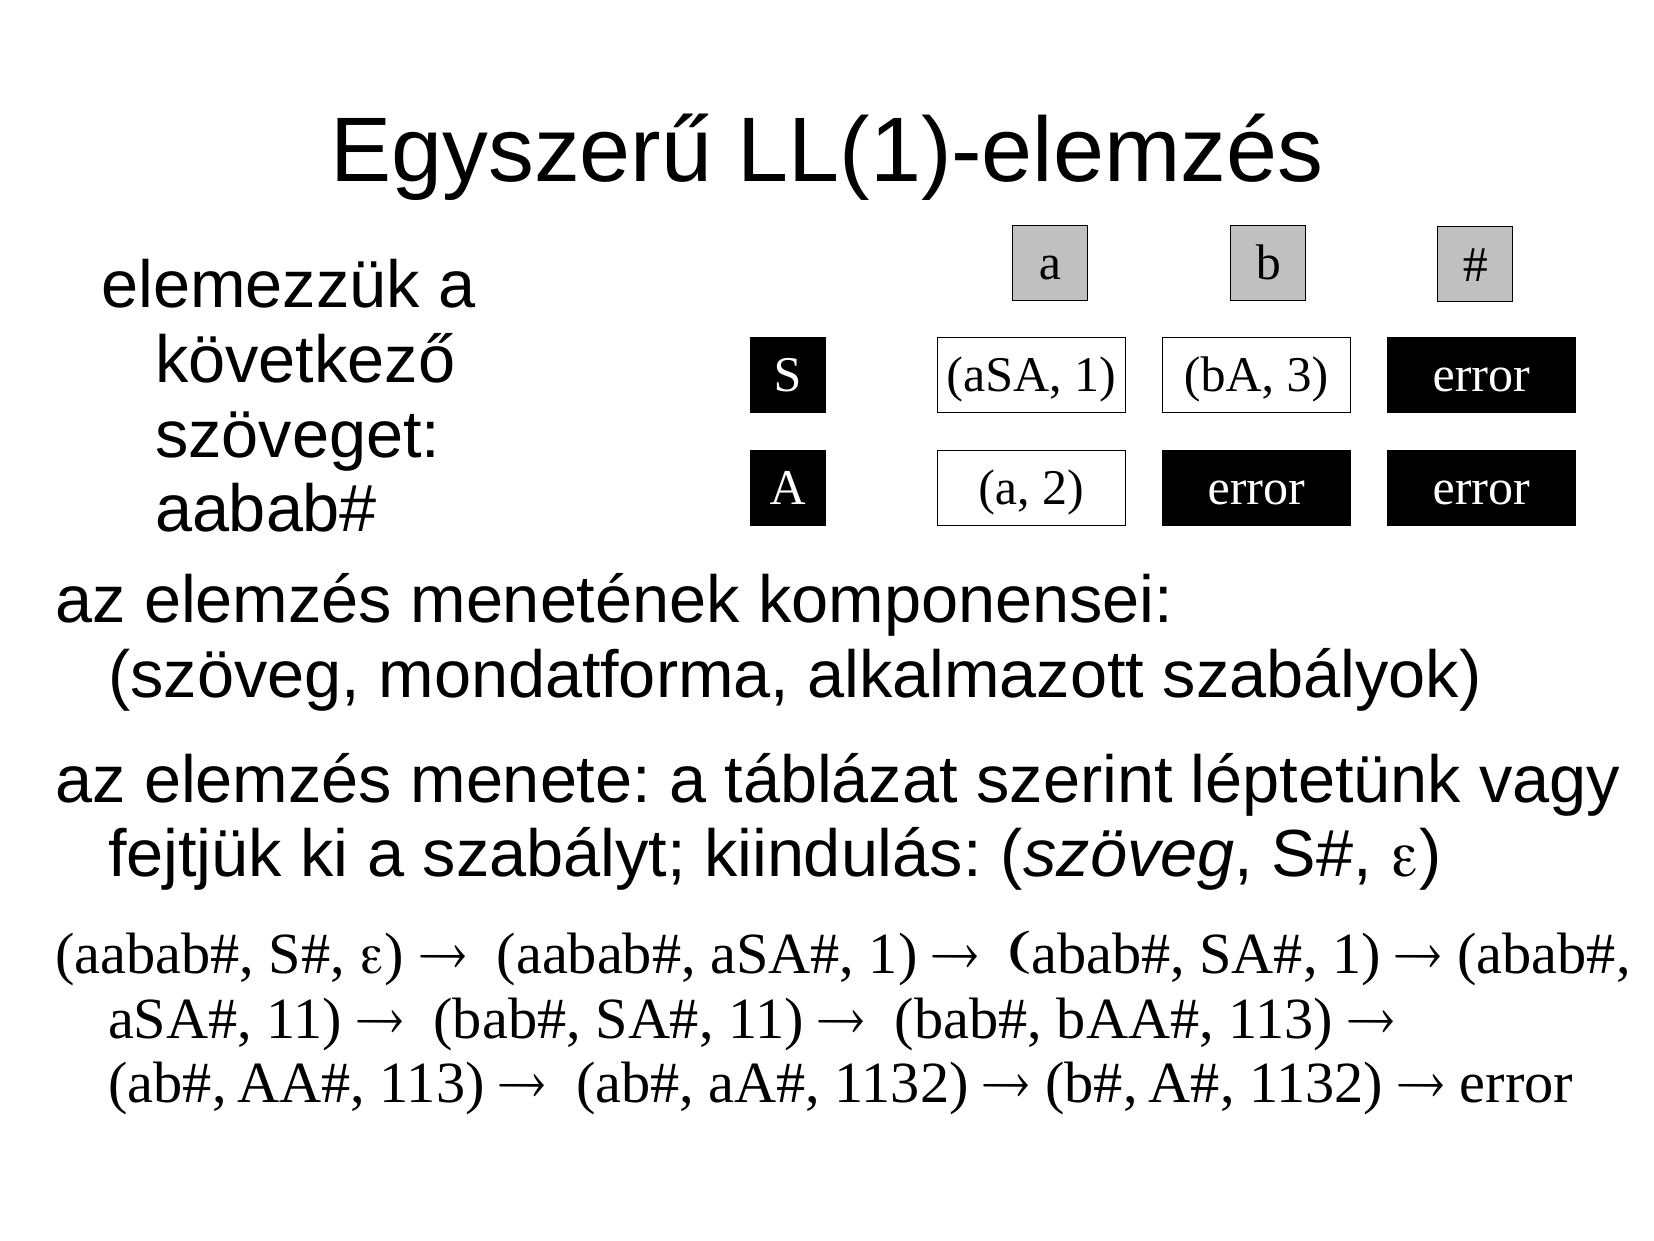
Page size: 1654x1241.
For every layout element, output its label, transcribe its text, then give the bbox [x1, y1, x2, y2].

text_box S [750, 337, 826, 413]
text_box b [1230, 225, 1306, 301]
text_box (a, 2) [937, 450, 1126, 526]
list az elemzés menetének komponensei: (szöveg, mondatforma, alkalmazott szabályok) az elemzés menete: a táblázat szerint léptetünk vagy fejtjük ki a szabályt; kiindulás: (szöveg, S#, ) (aabab#, S#, ) ® (aabab#, aSA#, 1) ® (abab#, SA#, 1) ® (abab#, aSA#, 11) ® (bab#, SA#, 11) ® (bab#, bAA#, 113) ® (ab#, AA#, 113) ® (ab#, aA#, 1132) ® (b#, A#, 1132) ® error [37, 562, 1654, 1201]
text_box # [1437, 226, 1513, 302]
text_box error [1387, 337, 1576, 413]
list elemezzük a következő szöveget: aabab# [84, 247, 638, 545]
text_box a [1012, 225, 1088, 301]
text_box (bA, 3) [1162, 337, 1351, 413]
text_box error [1387, 450, 1576, 526]
text_box error [1162, 450, 1351, 526]
text_box (aSA, 1) [937, 337, 1126, 413]
title Egyszerű LL(1)-elemzés [121, 46, 1534, 254]
text_box A [750, 450, 826, 526]
